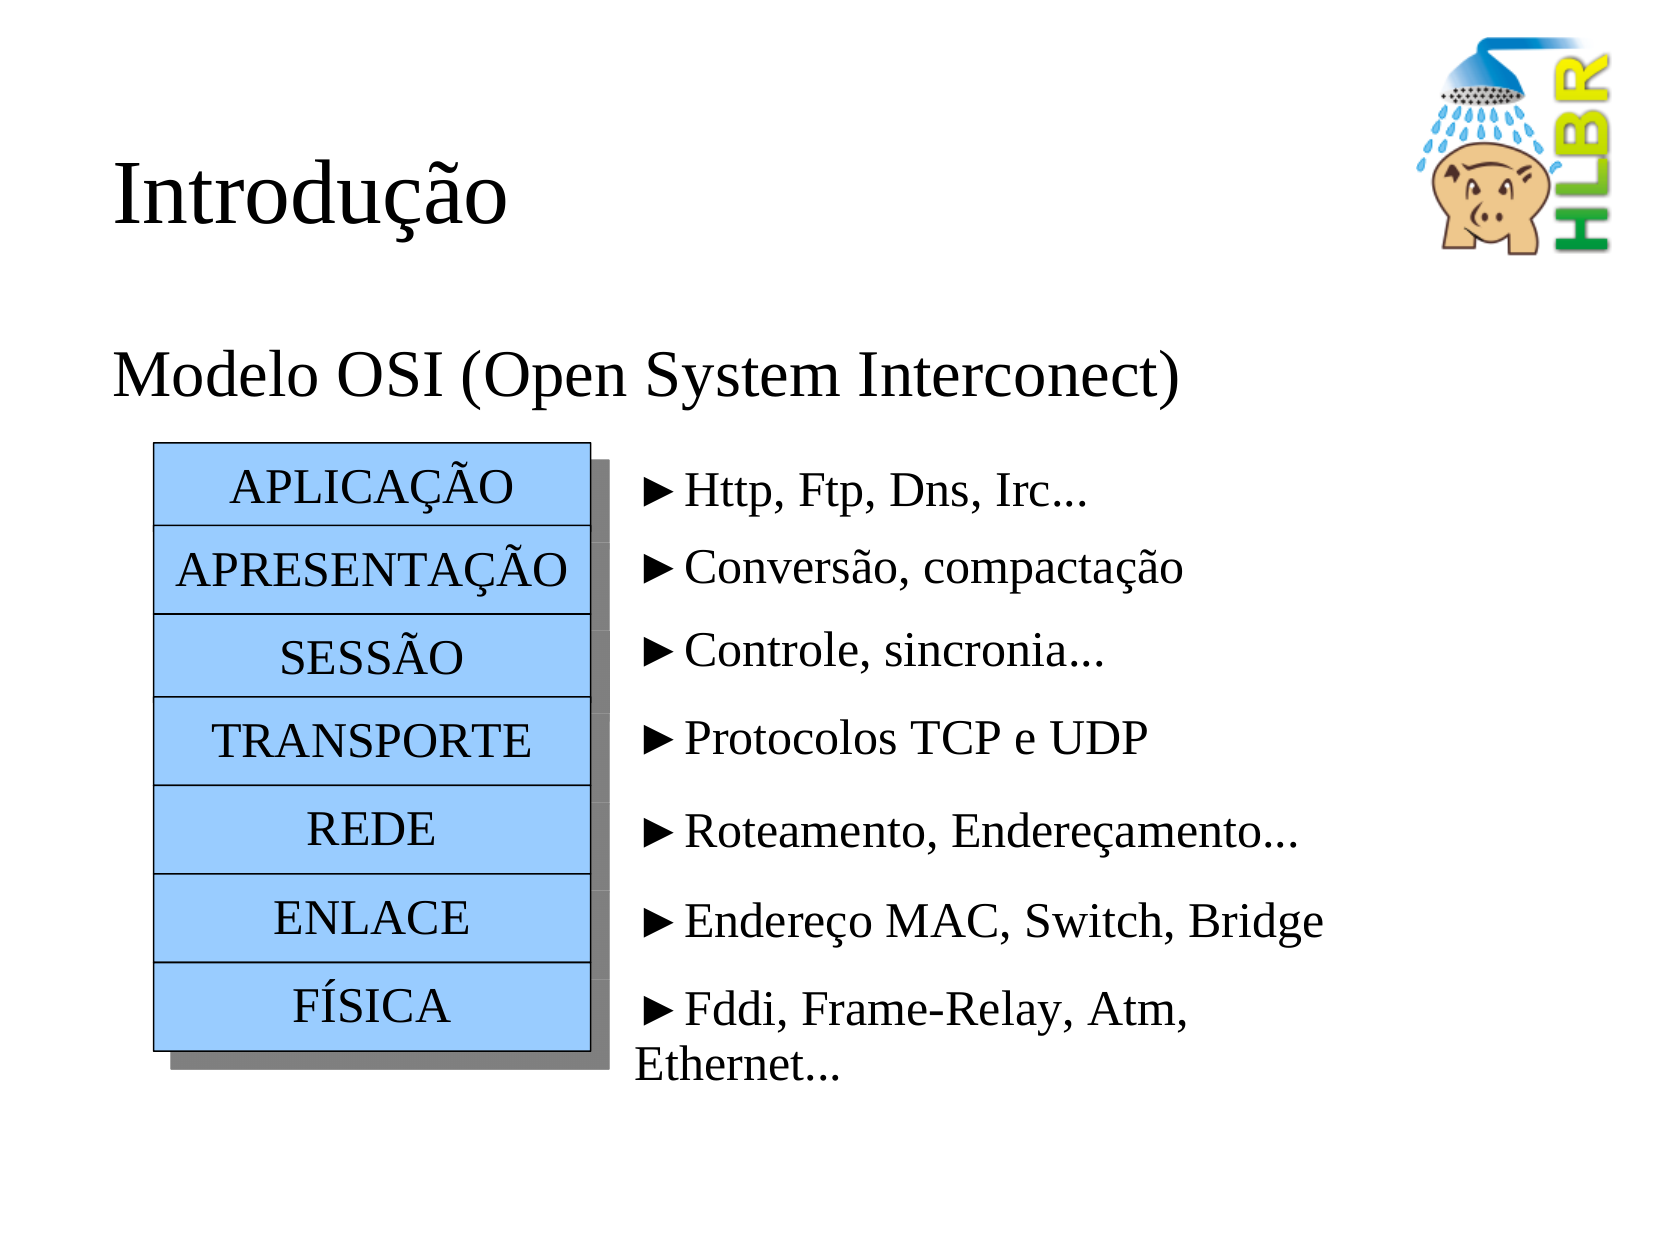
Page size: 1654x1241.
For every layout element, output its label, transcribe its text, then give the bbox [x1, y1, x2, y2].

text_box ►Http, Ftp, Dns, Irc... [620, 455, 1418, 530]
text_box APLICAÇÃO [153, 442, 591, 525]
text_box ENLACE [153, 873, 591, 962]
picture [1416, 37, 1612, 260]
text_box ►Conversão, compactação [620, 532, 1418, 606]
text_box ►Fddi, Frame-Relay, Atm, Ethernet... [620, 1018, 1418, 1107]
text_box REDE [153, 785, 591, 873]
text_box FÍSICA [153, 962, 591, 1052]
text_box ►Protocolos TCP e UDP [620, 703, 1418, 777]
text_box TRANSPORTE [153, 696, 591, 785]
text_box APRESENTAÇÃO [153, 525, 591, 613]
text_box SESSÃO [153, 613, 591, 696]
text_box ►Endereço MAC, Switch, Bridge [620, 929, 1418, 1018]
text_box ►Roteamento, Endereçamento... [620, 797, 1418, 929]
text_box ►Controle, sincronia... [620, 615, 1418, 689]
title Introdução [112, 76, 1388, 312]
list Modelo OSI (Open System Interconect)‏ [112, 324, 1388, 1020]
